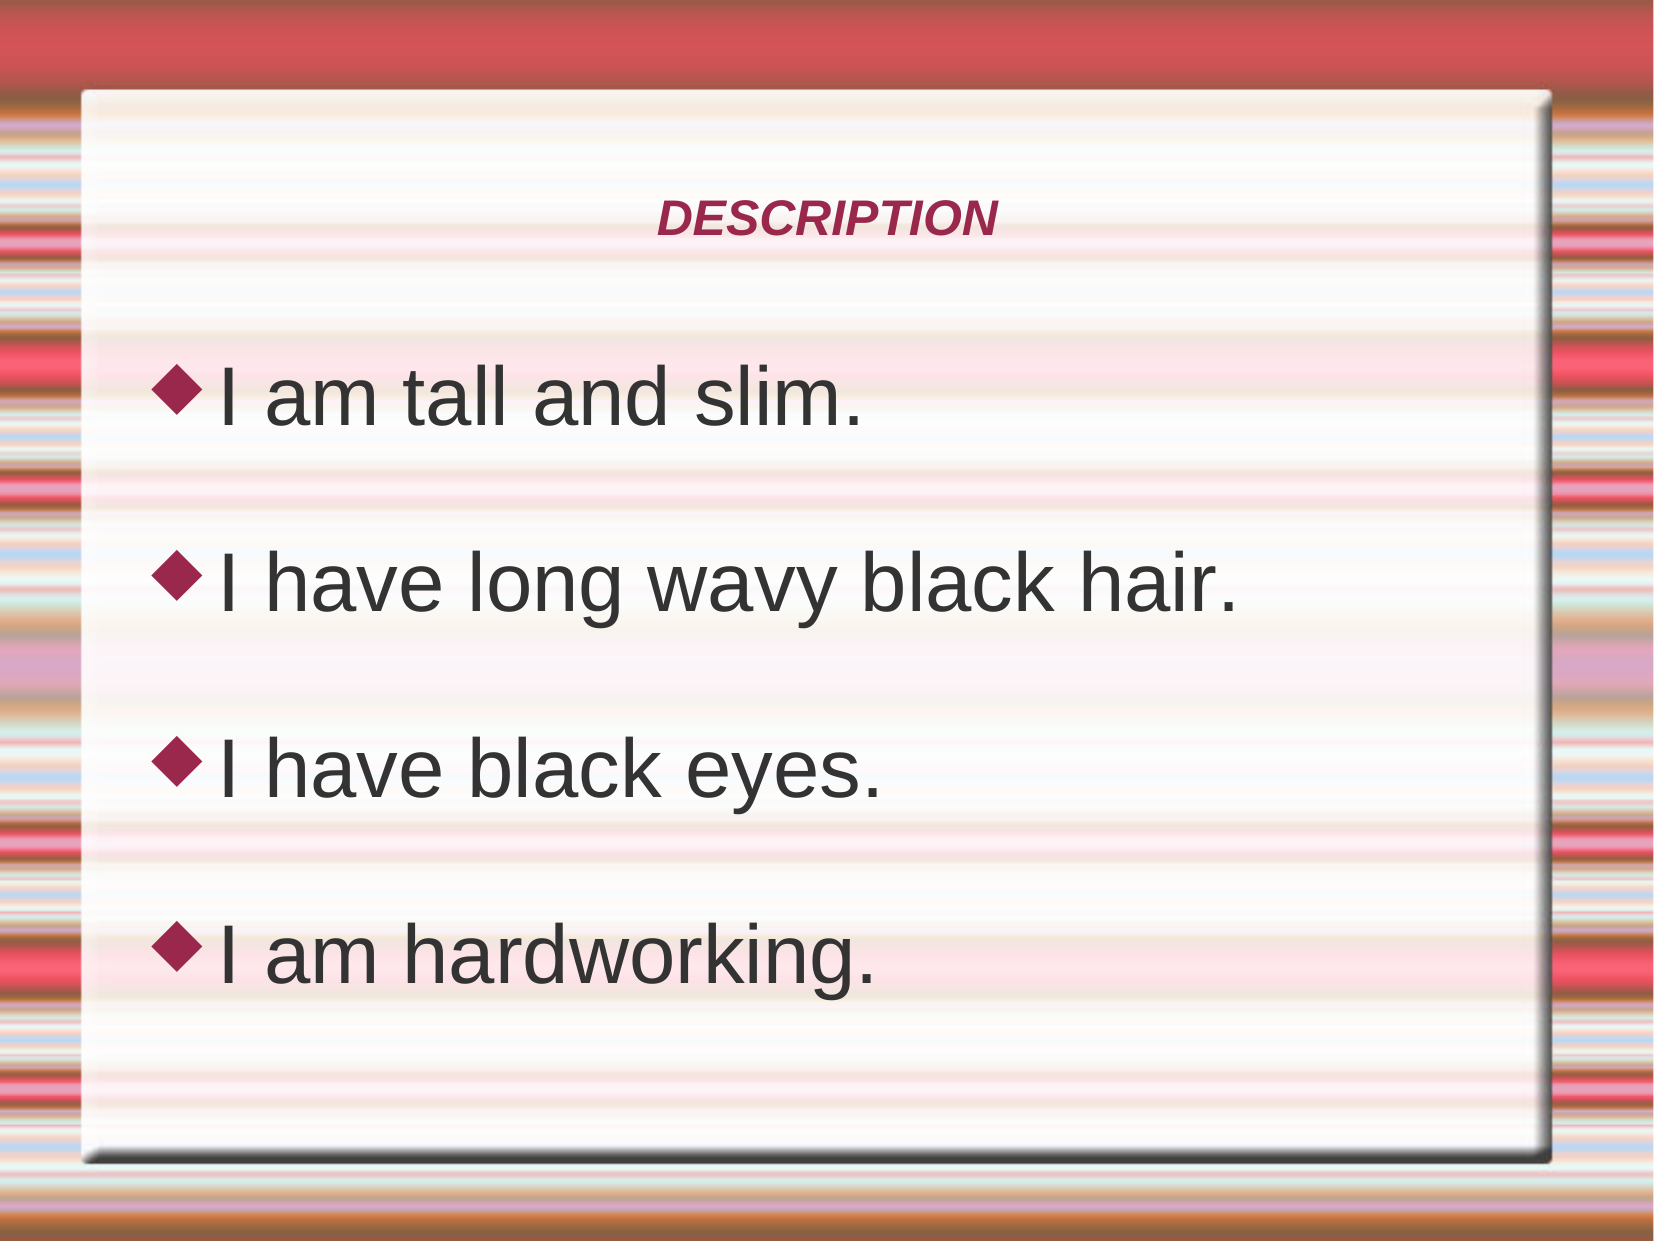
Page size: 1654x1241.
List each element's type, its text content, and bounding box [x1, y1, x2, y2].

title DESCRIPTION [121, 114, 1534, 322]
list I am tall and slim. I have long wavy black hair. I have black eyes. I am hardworking. [134, 350, 1516, 1151]
picture [0, 0, 1654, 1241]
